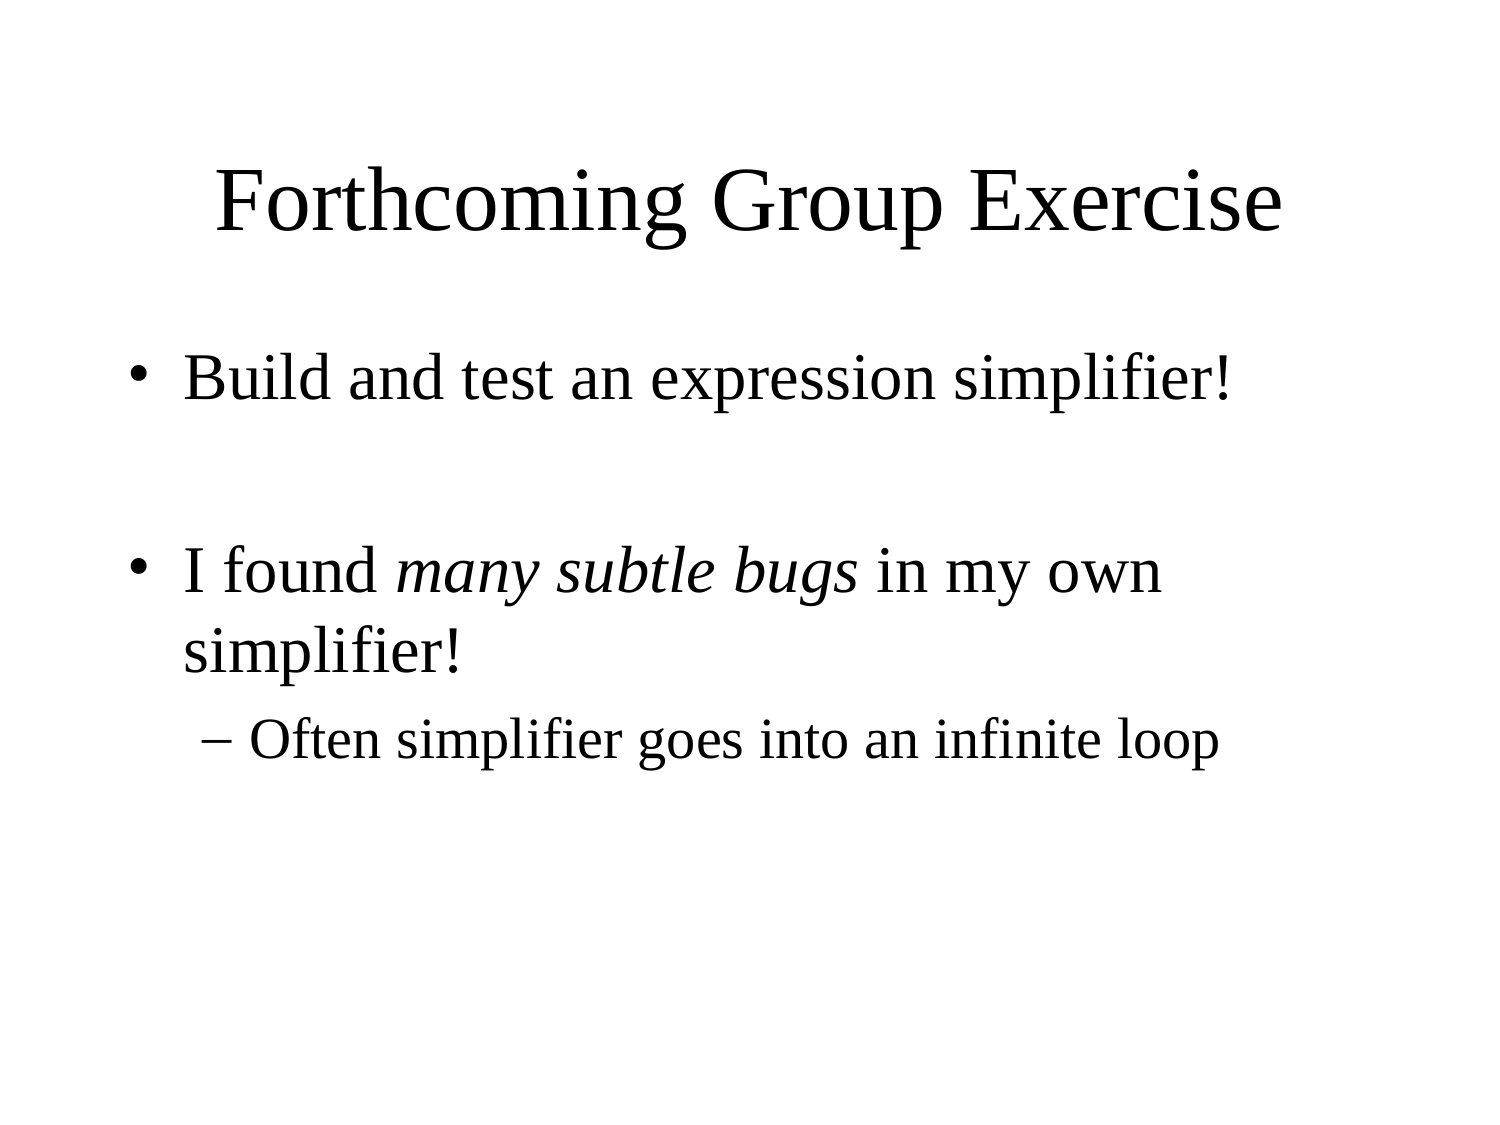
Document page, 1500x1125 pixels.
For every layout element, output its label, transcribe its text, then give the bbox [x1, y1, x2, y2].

title Forthcoming Group Exercise [112, 99, 1388, 288]
list Build and test an expression simplifier! I found many subtle bugs in my own simplifier! Often simplifier goes into an infinite loop [112, 324, 1388, 1000]
